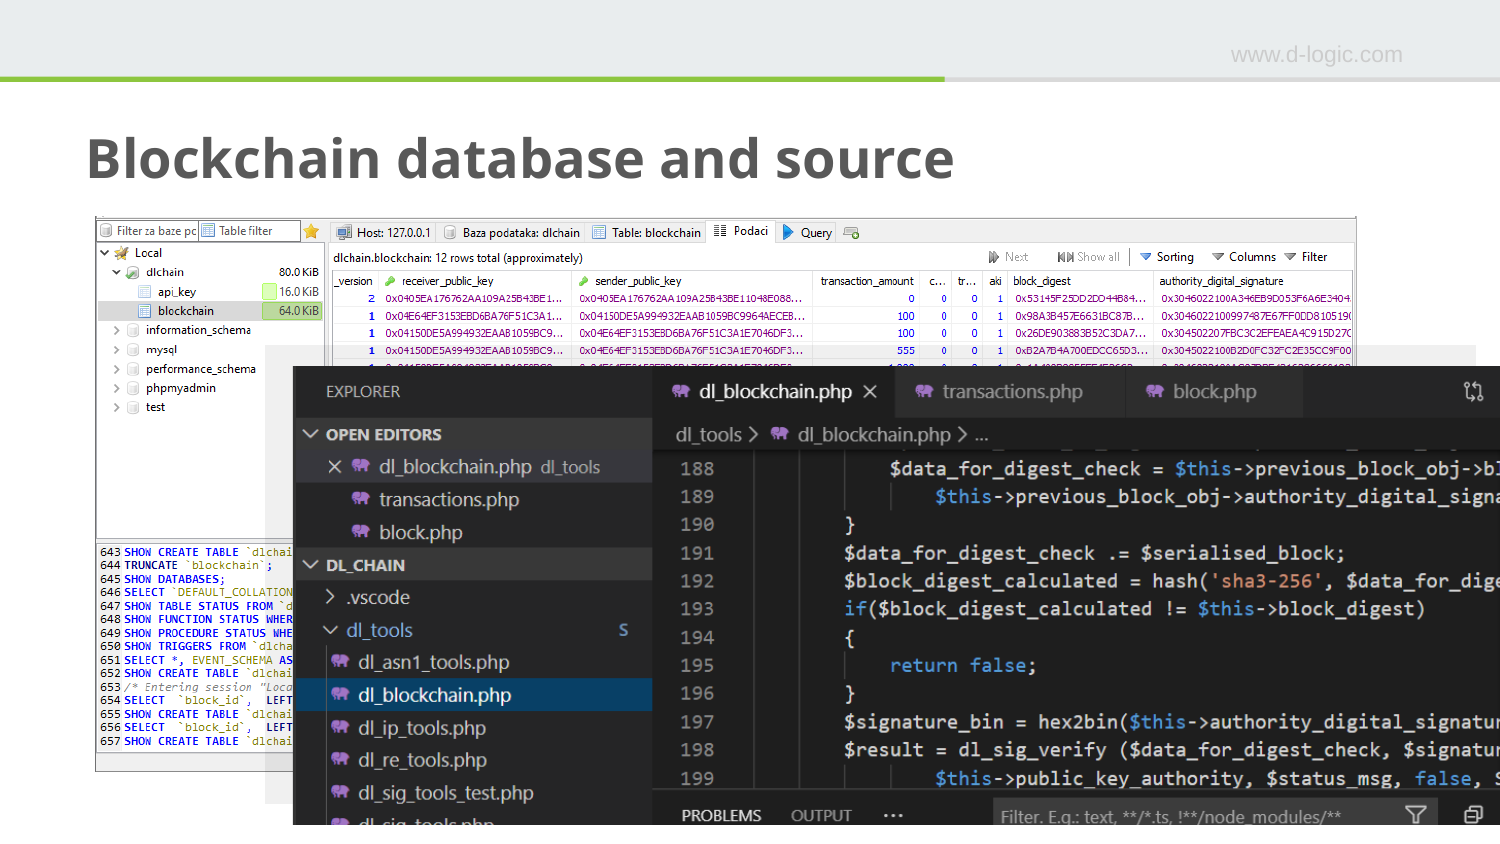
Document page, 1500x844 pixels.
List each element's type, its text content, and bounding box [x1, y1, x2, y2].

text_box [0, 76, 1500, 82]
title Blockchain database and source [70, 109, 1324, 198]
picture [95, 216, 1500, 825]
